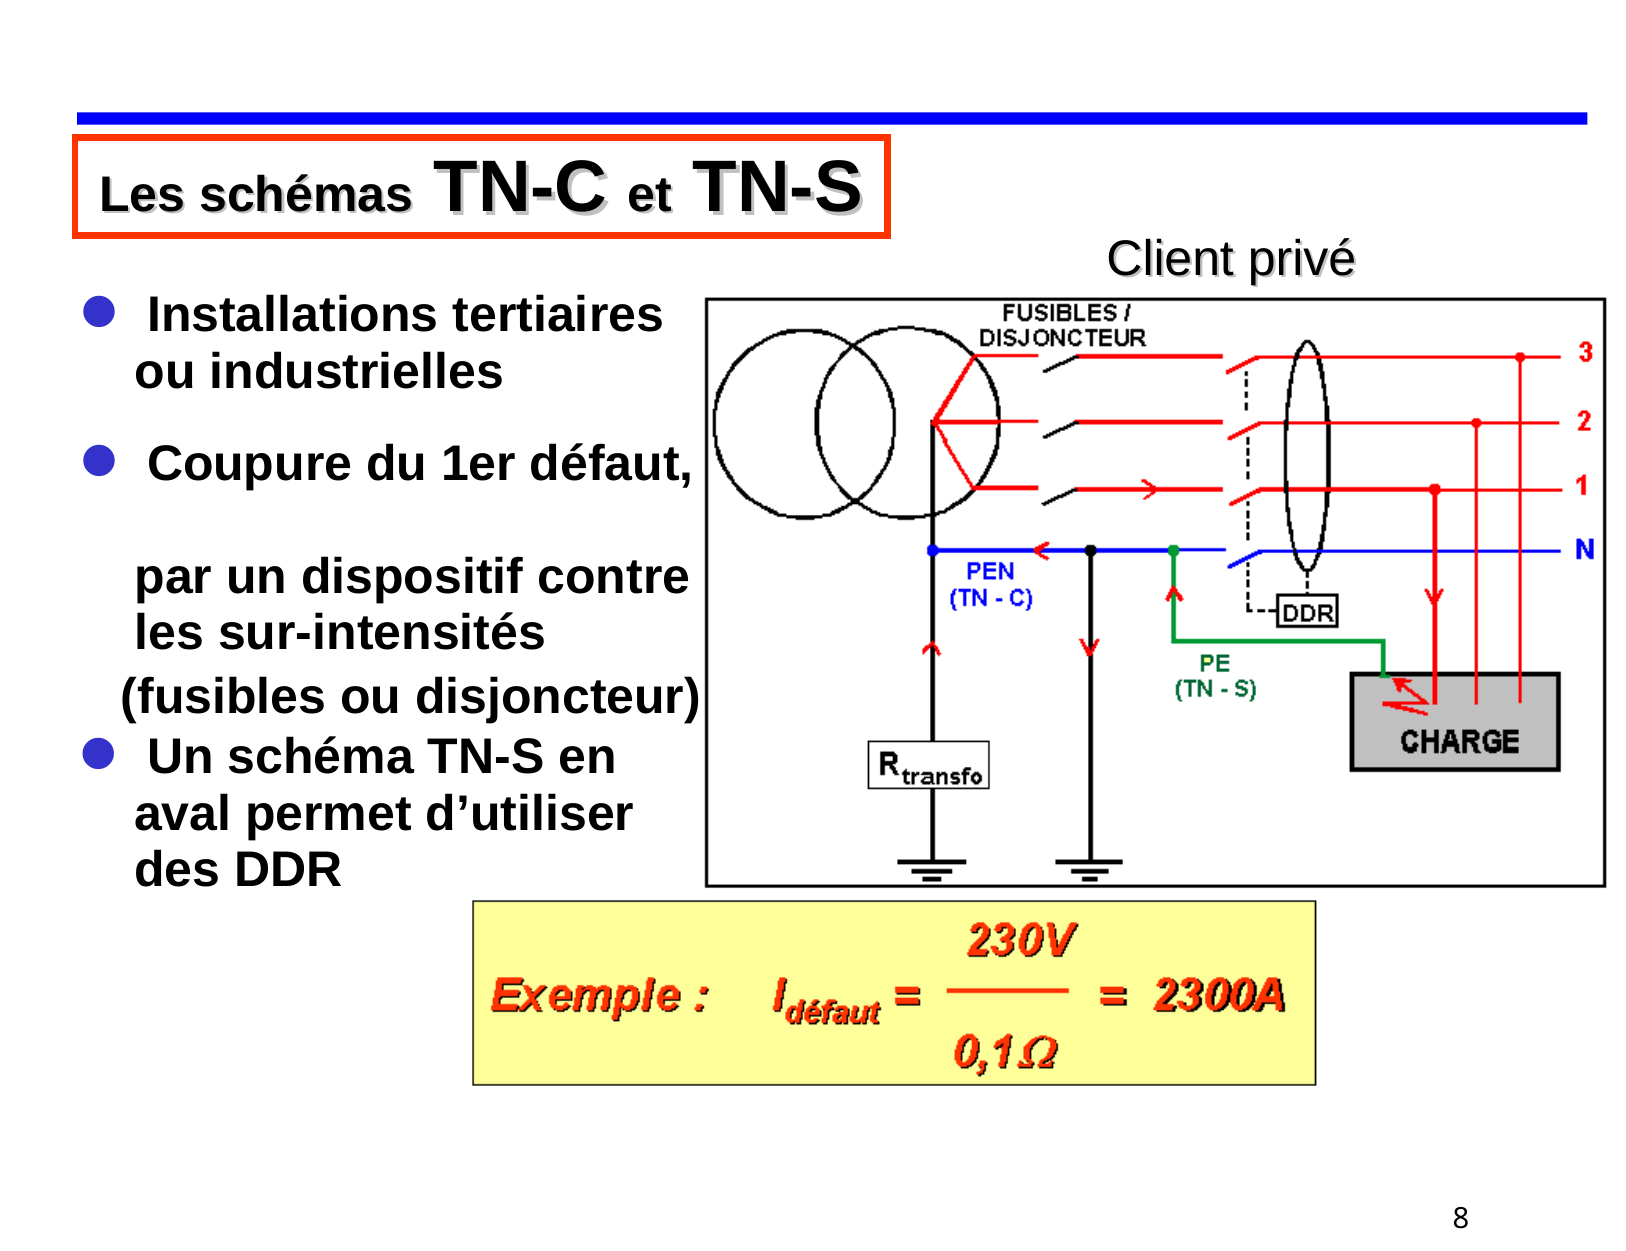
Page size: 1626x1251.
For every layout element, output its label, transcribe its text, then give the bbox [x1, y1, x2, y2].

chart [471, 900, 1326, 1097]
text_box  Installations tertiaires ou industrielles [62, 277, 697, 408]
chart [699, 287, 1619, 899]
text_box Les schémas TN-C et TN-S [75, 137, 888, 236]
text_box  Un schéma TN-S en aval permet d’utiliser des DDR [61, 716, 697, 906]
text_box Client privé [1074, 222, 1388, 287]
text_box  Coupure du 1er défaut, par un dispositif contre les sur-intensités (fusibles ou disjoncteur)‏ [62, 427, 699, 737]
